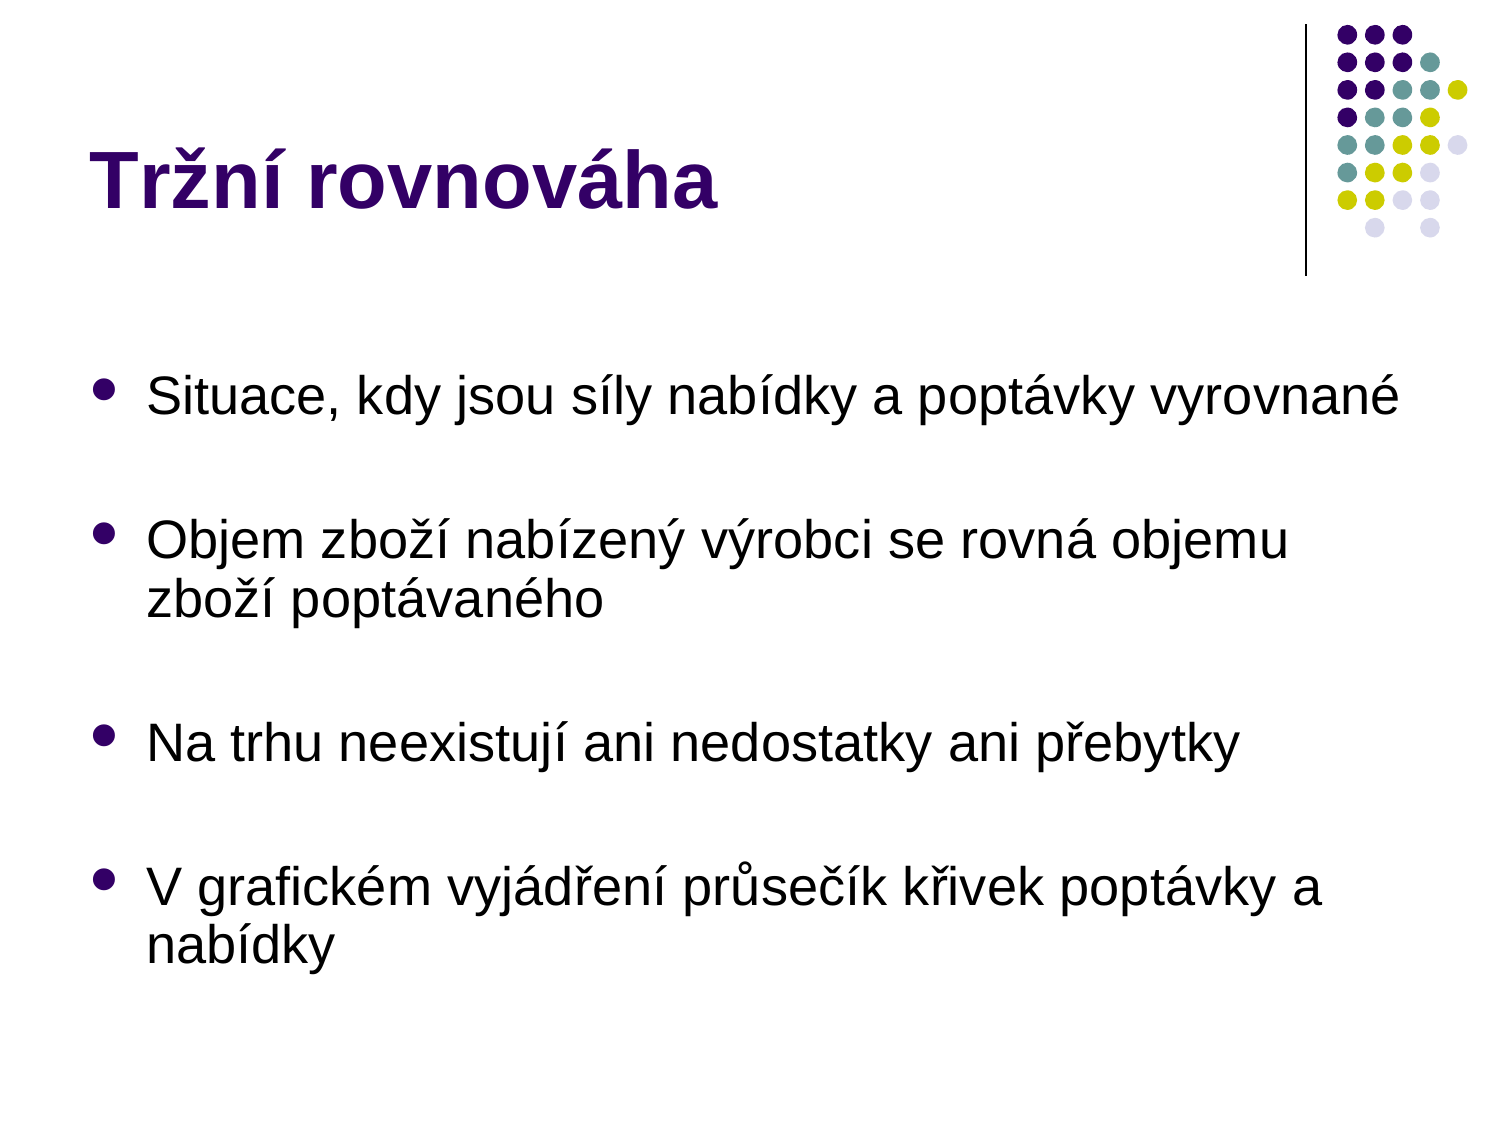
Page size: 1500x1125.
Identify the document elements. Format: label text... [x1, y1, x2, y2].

list Situace, kdy jsou síly nabídky a poptávky vyrovnané Objem zboží nabízený výrobci se rovná objemu zboží poptávaného Na trhu neexistují ani nedostatky ani přebytky V grafickém vyjádření průsečík křivek poptávky a nabídky [75, 282, 1426, 1006]
title Tržní rovnováha [74, 20, 1313, 233]
